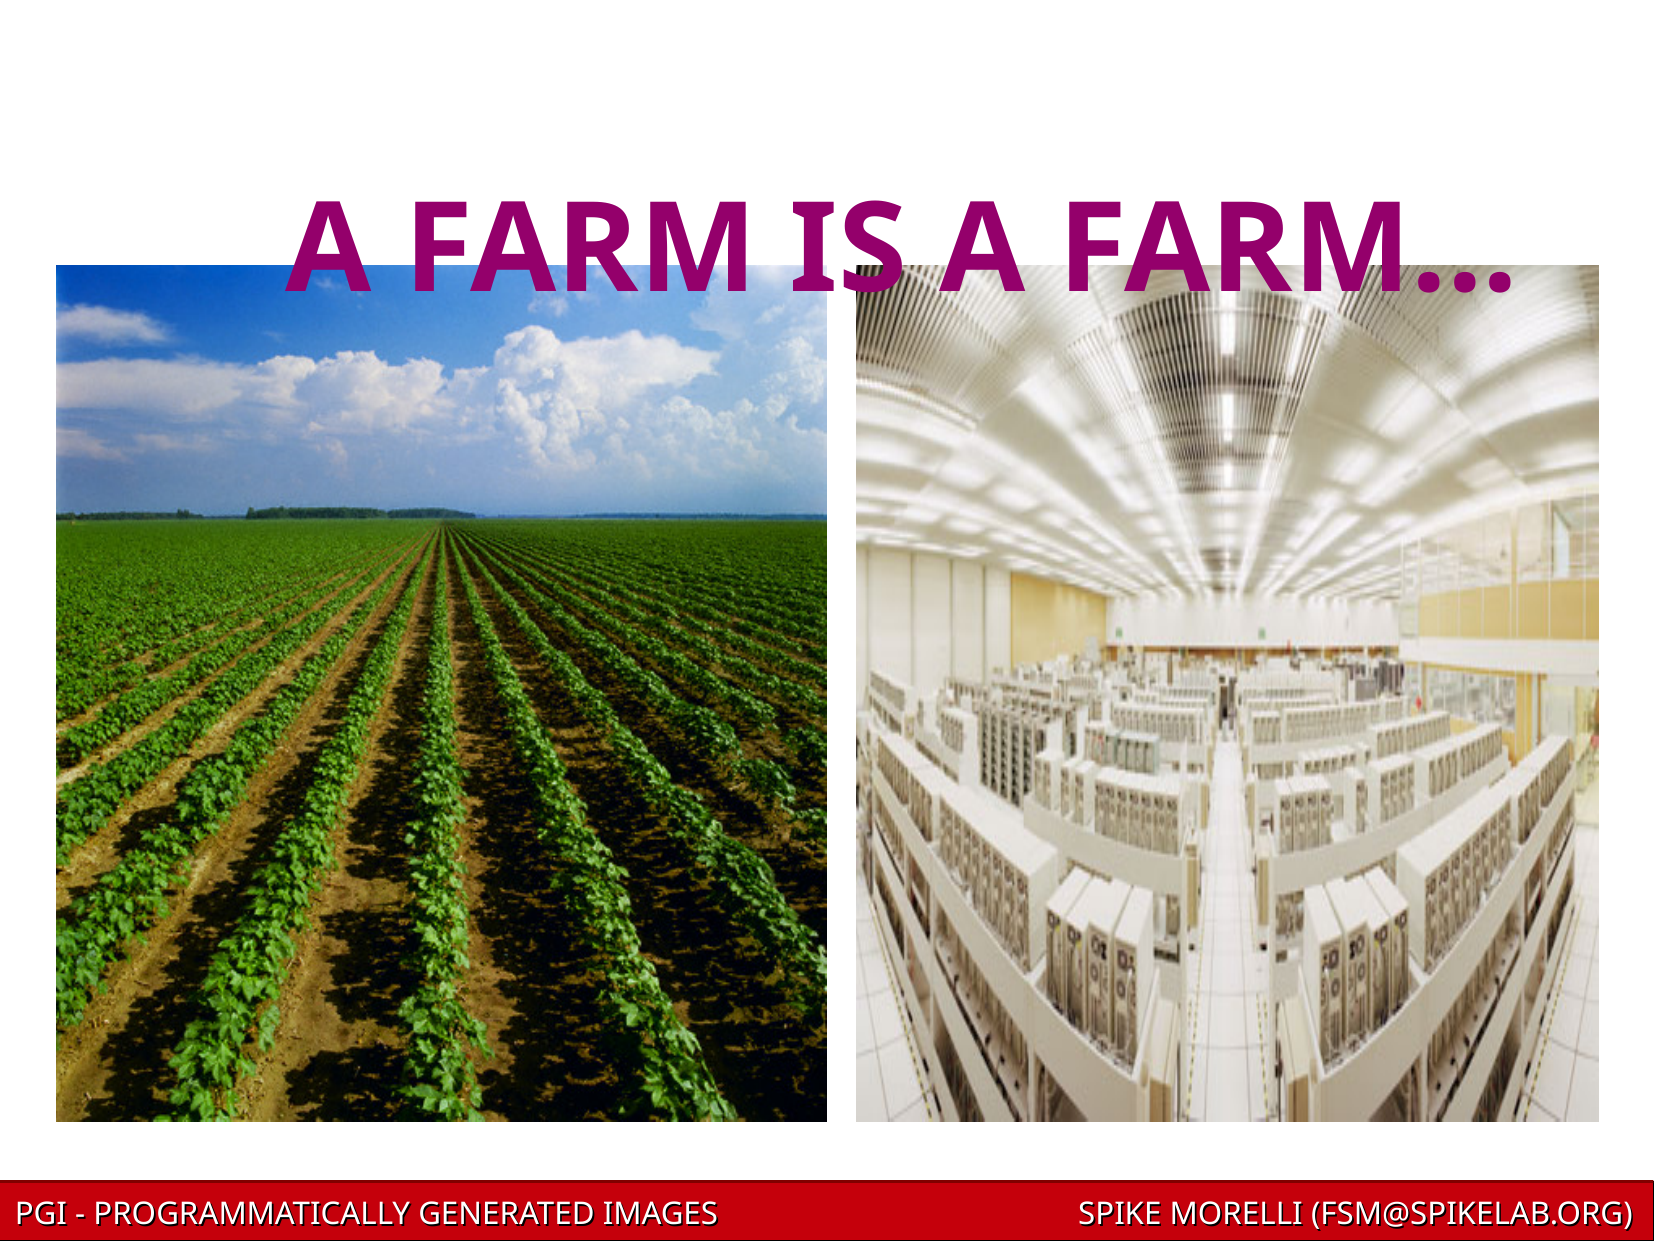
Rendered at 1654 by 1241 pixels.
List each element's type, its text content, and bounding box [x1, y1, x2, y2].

picture [856, 265, 1599, 1123]
text_box [0, 1183, 1654, 1241]
text_box A FARM IS A FARM... [270, 64, 1524, 243]
text_box PGI - PROGRAMMATICALLY GENERATED IMAGES [0, 1184, 722, 1235]
picture [856, 265, 883, 277]
picture [56, 265, 827, 1123]
text_box SPIKE MORELLI (FSM@SPIKELAB.ORG) [1063, 1184, 1643, 1235]
picture [823, 265, 827, 277]
